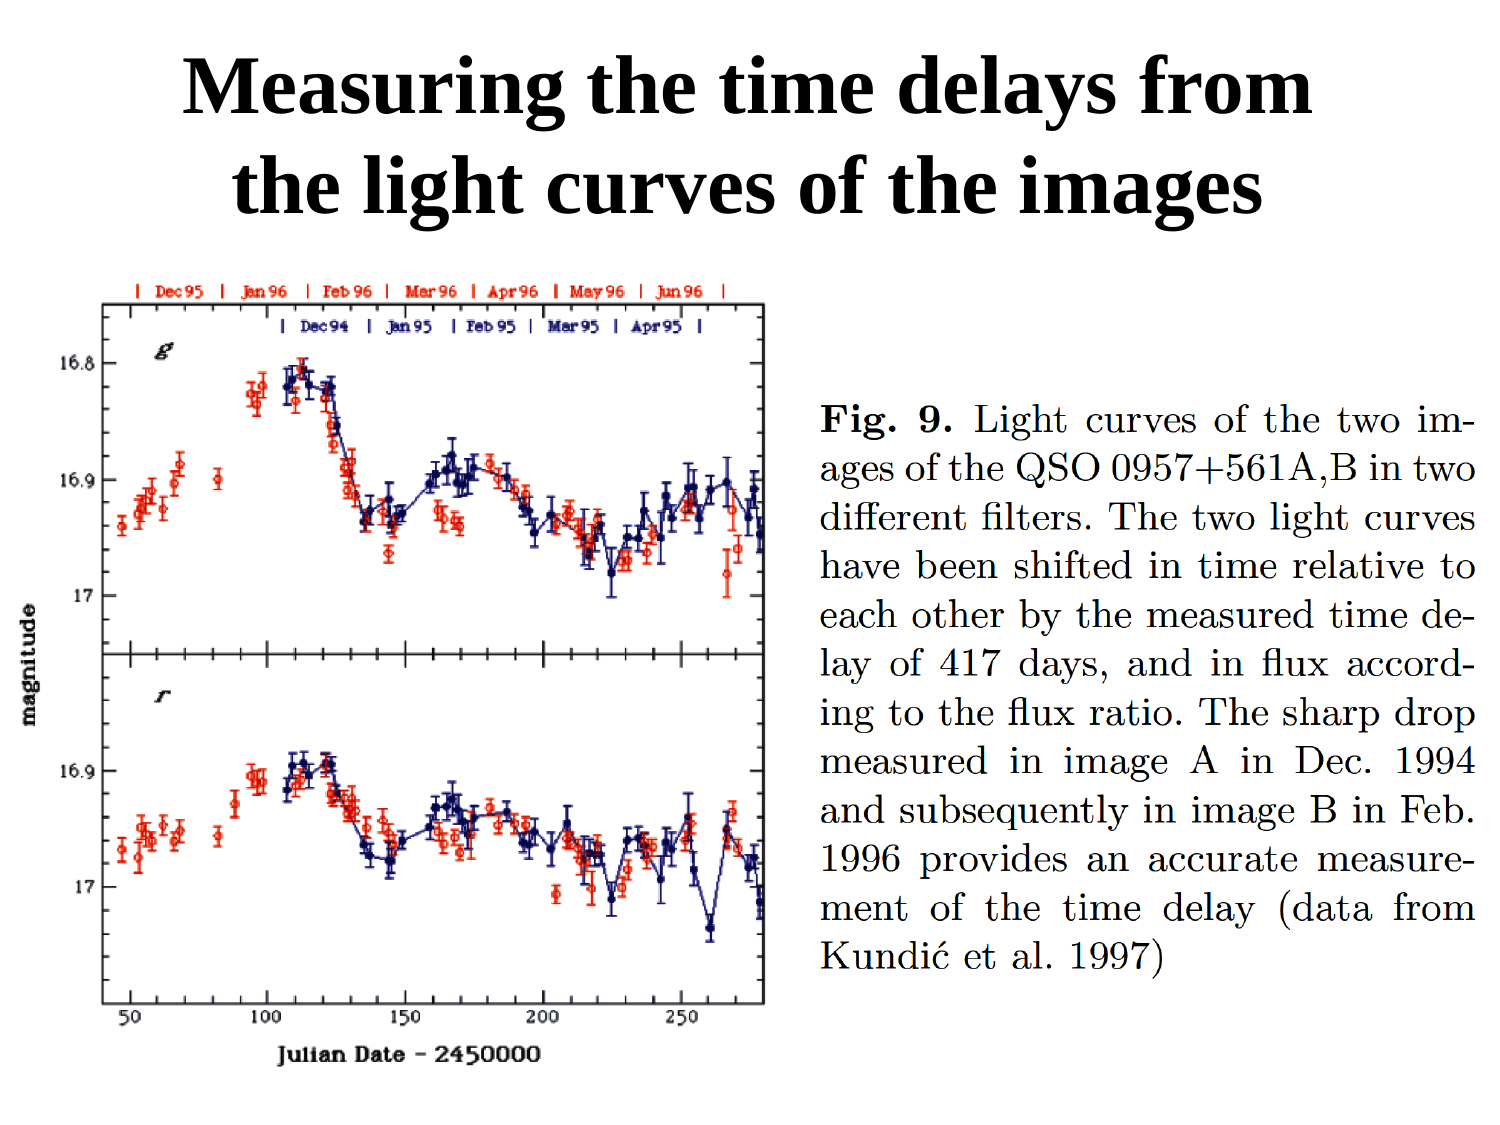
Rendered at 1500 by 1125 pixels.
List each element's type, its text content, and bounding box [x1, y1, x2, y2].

title Measuring the time delays from the light curves of the images [158, 11, 1339, 250]
picture [7, 269, 1482, 1075]
